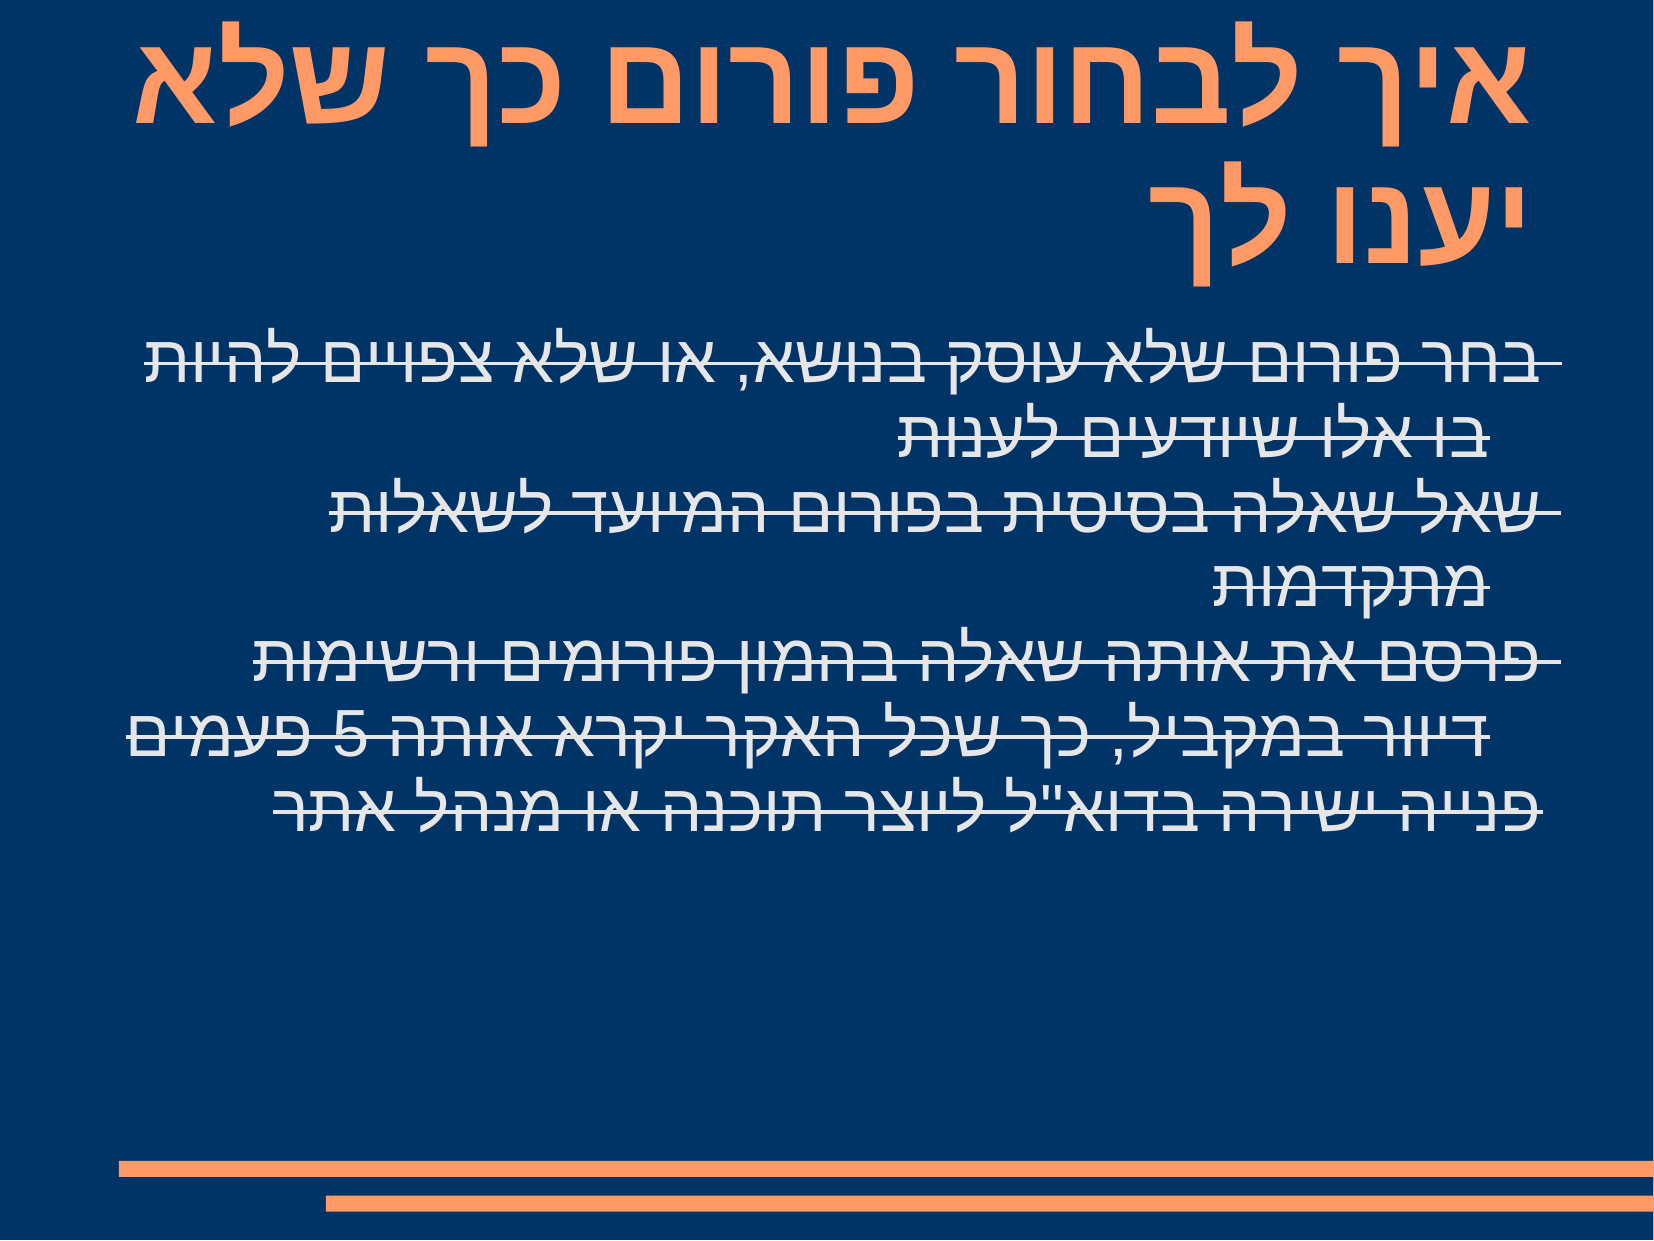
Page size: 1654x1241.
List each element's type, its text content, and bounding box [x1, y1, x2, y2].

title איך לבחור פורום כך שלא יענו לך [121, 0, 1534, 311]
list בחר פורום שלא עוסק בנושא, או שלא צפויים להיות בו אלו שיודעים לענות שאל שאלה בסיסית בפורום המיועד לשאלות מתקדמות פרסם את אותה שאלה בהמון פורומים ורשימות דיוור במקביל, כך שכל האקר יקרא אותה 5 פעמים פנייה ישירה בדוא"ל ליוצר תוכנה או מנהל אתר [121, 322, 1561, 1132]
